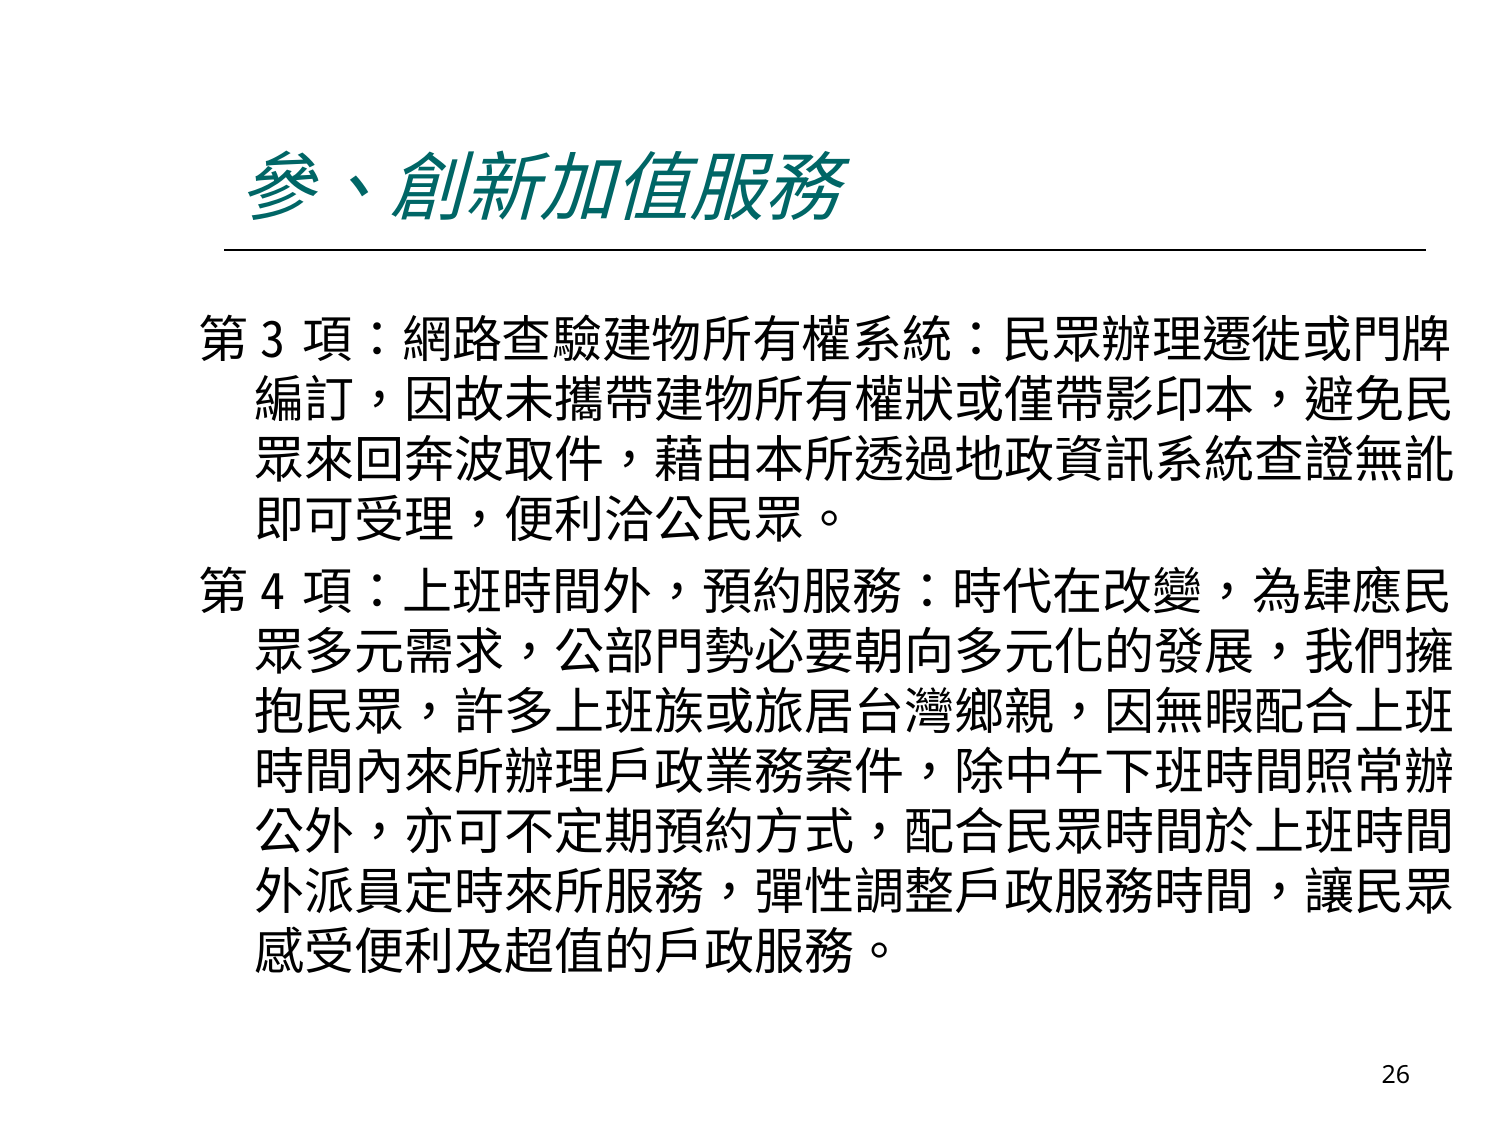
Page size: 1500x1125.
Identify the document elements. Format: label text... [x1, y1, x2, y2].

list 第3項：網路查驗建物所有權系統：民眾辦理遷徙或門牌編訂，因故未攜帶建物所有權狀或僅帶影印本，避免民眾來回奔波取件，藉由本所透過地政資訊系統查證無訛即可受理，便利洽公民眾。 第4項：上班時間外，預約服務：時代在改變，為肆應民眾多元需求，公部門勢必要朝向多元化的發展，我們擁抱民眾，許多上班族或旅居台灣鄉親，因無暇配合上班時間內來所辦理戶政業務案件，除中午下班時間照常辦公外，亦可不定期預約方式，配合民眾時間於上班時間外派員定時來所服務，彈性調整戶政服務時間，讓民眾感受便利及超值的戶政服務。 [183, 299, 1471, 1059]
title 參、創新加值服務 [224, 49, 1425, 237]
text_box <編號> [1074, 1059, 1426, 1101]
